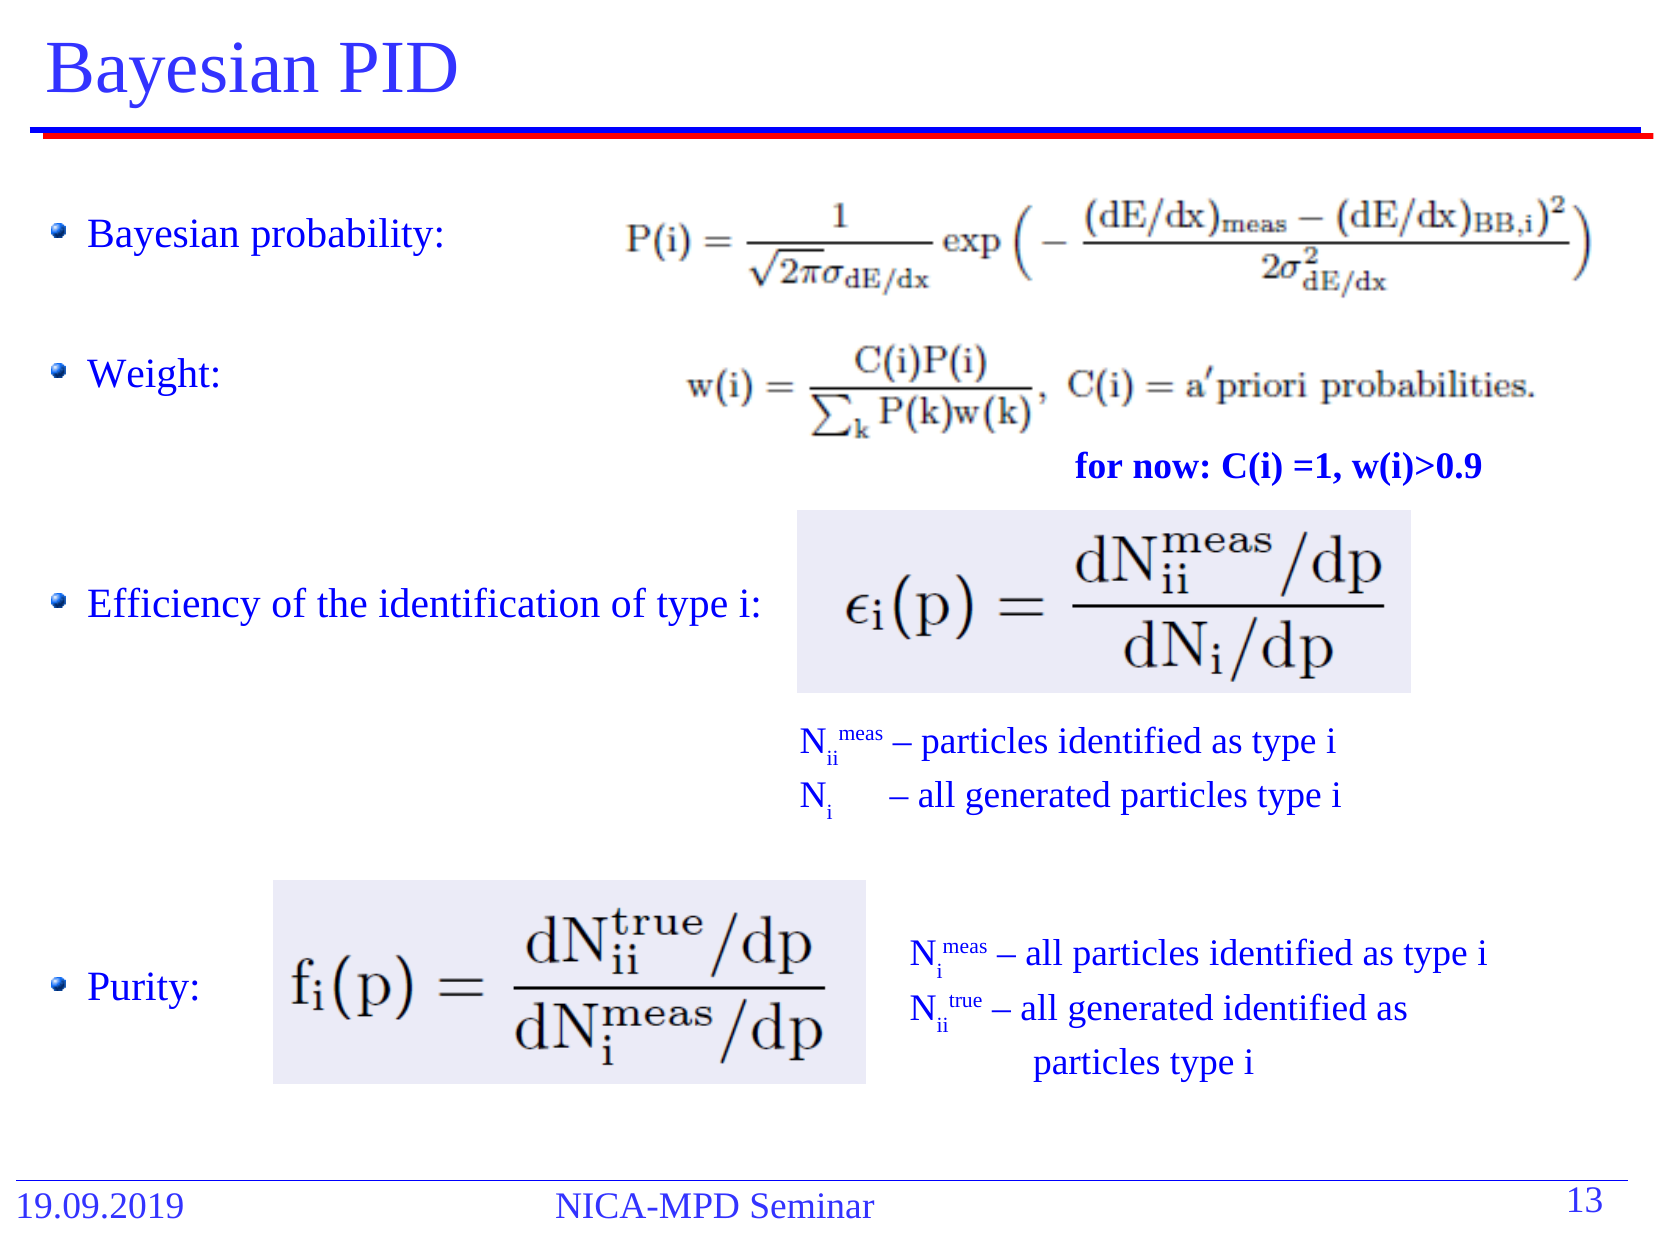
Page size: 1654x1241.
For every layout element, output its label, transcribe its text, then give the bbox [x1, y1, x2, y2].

text_box Nimeas – all particles identified as type i Niitrue – all generated identified as particles type i [894, 920, 1654, 1090]
picture [273, 880, 866, 1085]
picture [578, 177, 1621, 463]
text_box Bayesian probability: Weight: for now: C(i) =1, w(i)>0.9 Efficiency of the identification of type i: Niimeas – particles identified as type i Ni – all generated particles type i Purity: [36, 198, 1555, 1017]
picture [797, 510, 1411, 693]
text_box Bayesian PID [30, 17, 1360, 132]
